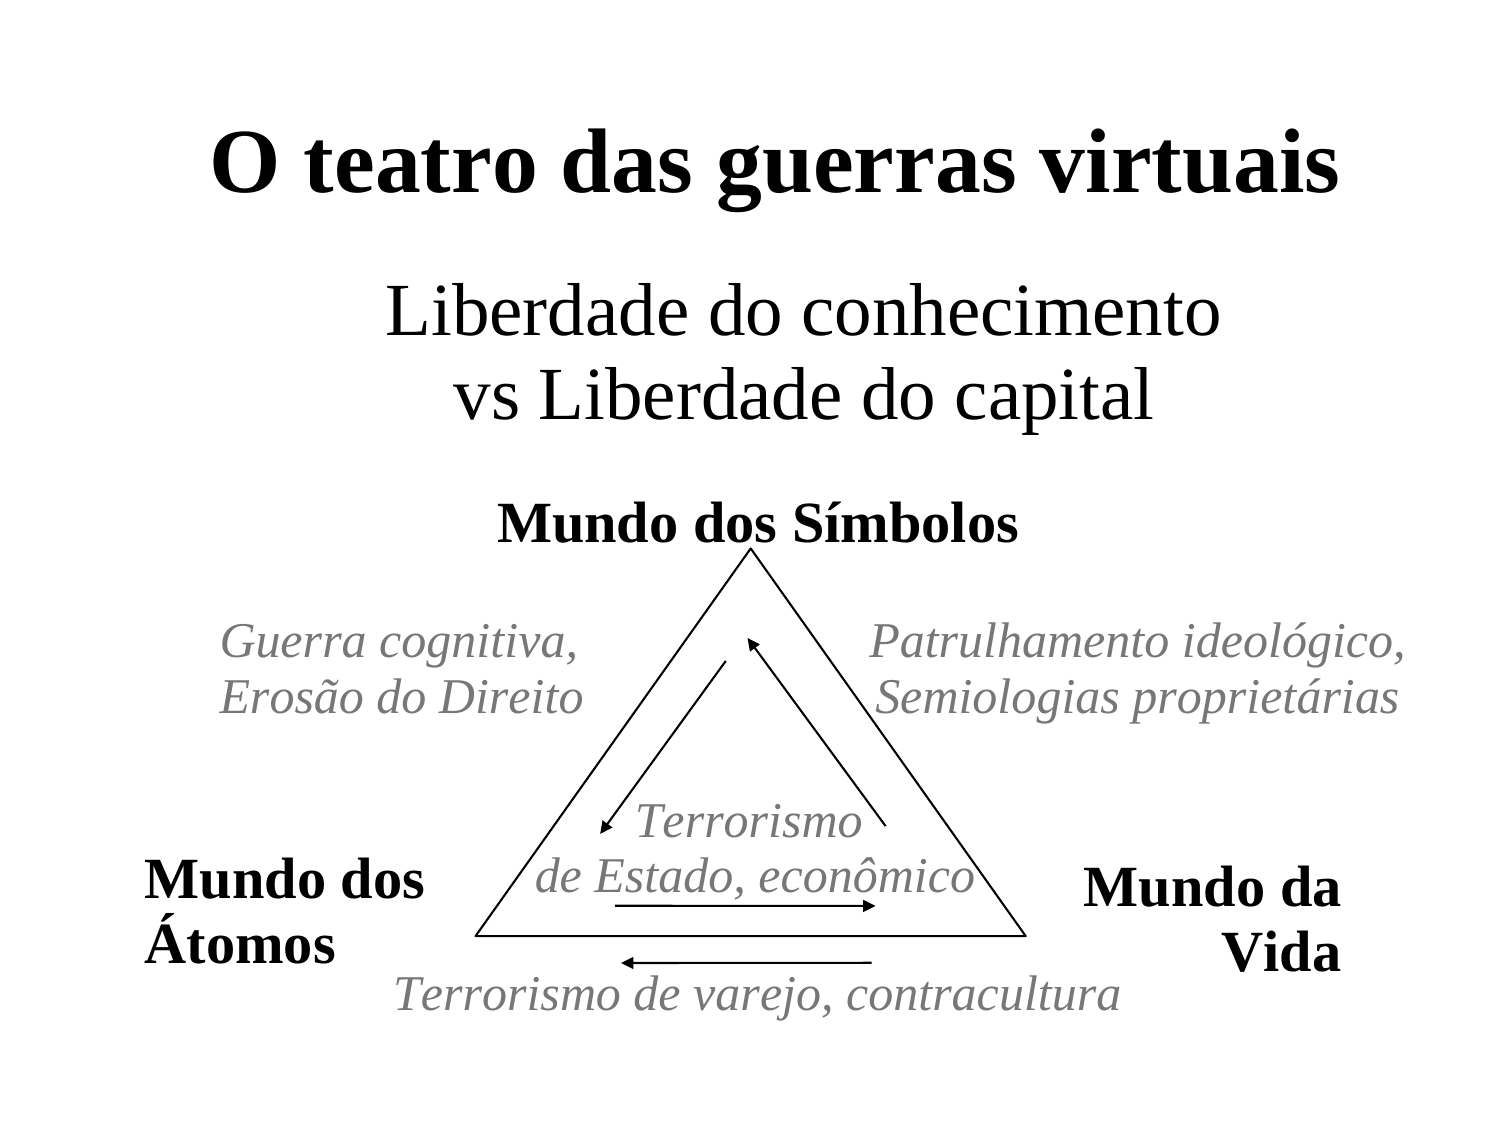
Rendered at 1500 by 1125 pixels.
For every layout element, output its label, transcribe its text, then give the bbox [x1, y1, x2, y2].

text_box Terrorismo de varejo, contracultura [255, 955, 1260, 1031]
text_box Mundo dos Átomos [129, 834, 456, 991]
text_box Patrulhamento ideológico, Semiologias proprietárias [829, 602, 1446, 738]
text_box [585, 738, 667, 781]
text_box Mundo da Vida [1068, 842, 1358, 998]
title O teatro das guerras virtuais [138, 65, 1414, 253]
text_box Liberdade do conhecimento vs Liberdade do capital [384, 263, 1225, 432]
text_box [641, 564, 916, 781]
text_box Guerra cognitiva, Erosão do Direito [204, 602, 707, 738]
text_box [475, 904, 1026, 937]
text_box Terrorismo de Estado, econômico [498, 781, 1012, 908]
text_box Mundo dos Símbolos [480, 478, 1036, 564]
